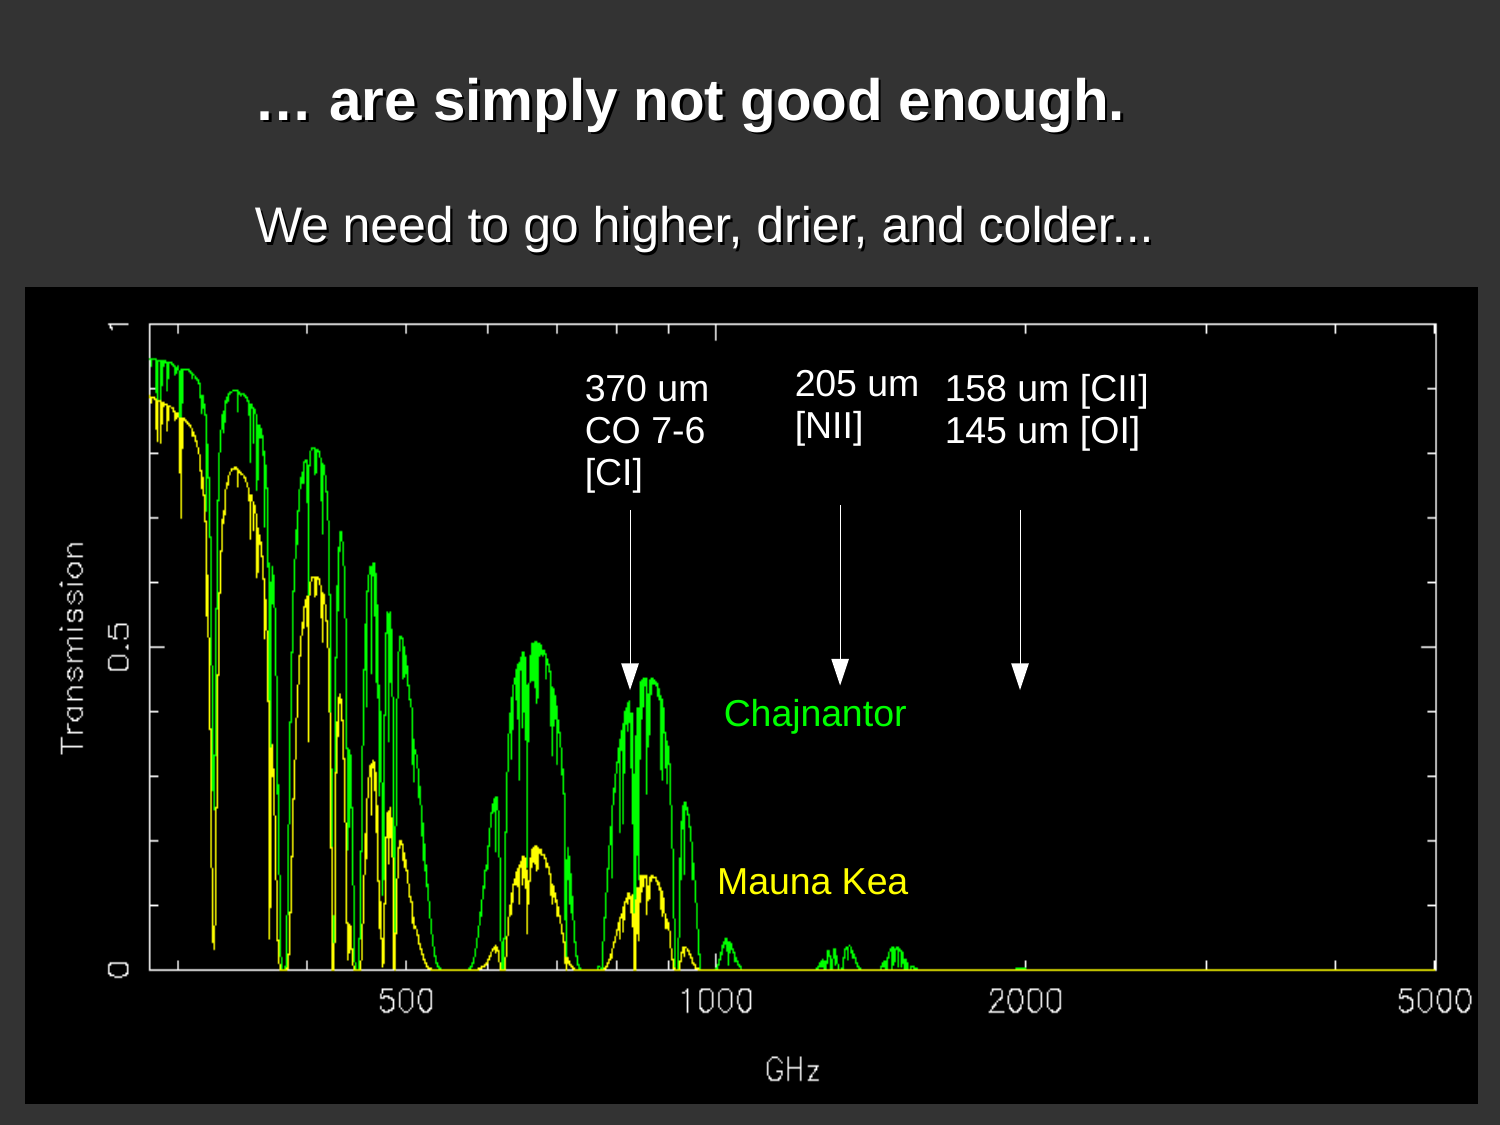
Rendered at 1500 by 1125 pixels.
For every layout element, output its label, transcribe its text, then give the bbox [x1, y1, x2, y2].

text_box Mauna Kea [702, 853, 924, 911]
text_box 370 um CO 7-6 [CI] [570, 360, 736, 501]
text_box 158 um [CII] 145 um [OI] [930, 360, 1164, 459]
text_box … are simply not good enough. We need to go higher, drier, and colder... [240, 60, 1321, 261]
text_box 205 um [NII] [780, 355, 946, 455]
picture [25, 287, 1478, 1104]
text_box Chajnantor [708, 685, 924, 743]
